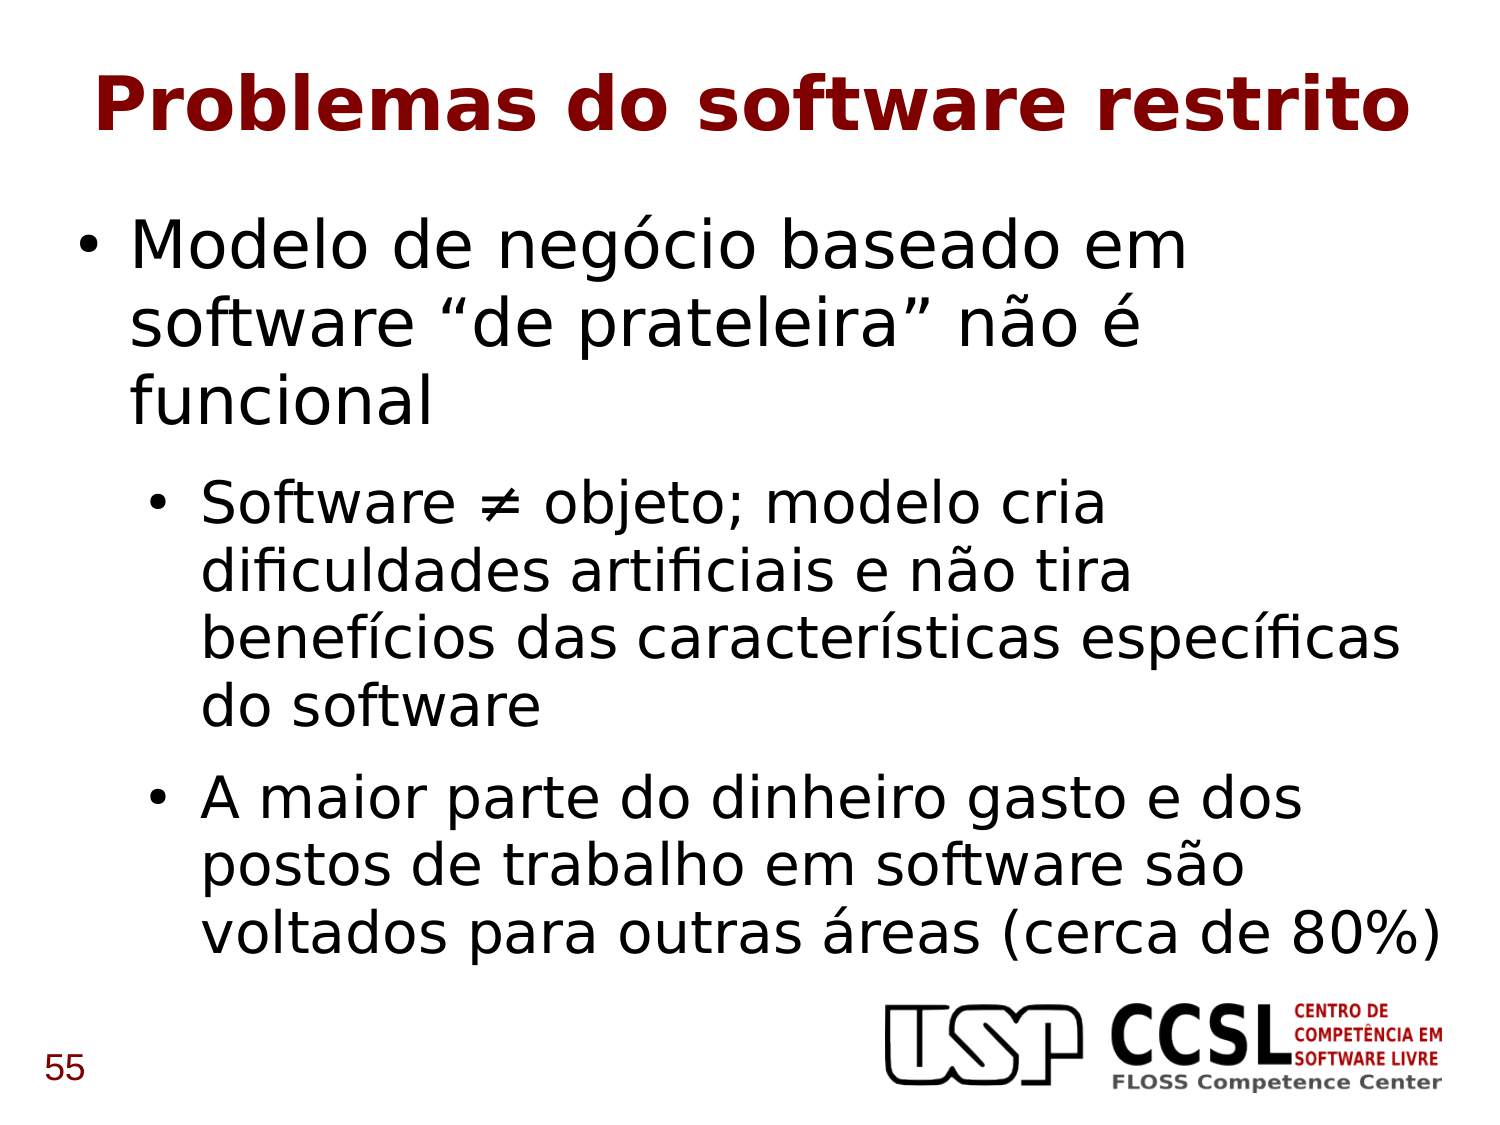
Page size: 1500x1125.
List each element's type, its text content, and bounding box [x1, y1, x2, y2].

list Modelo de negócio baseado em software “de prateleira” não é funcional Software ≠ objeto; modelo cria dificuldades artificiais e não tira benefícios das características específicas do software A maior parte do dinheiro gasto e dos postos de trabalho em software são voltados para outras áreas (cerca de 80%) [59, 206, 1447, 968]
picture [885, 1003, 1442, 1093]
title Problemas do software restrito [59, 29, 1447, 180]
